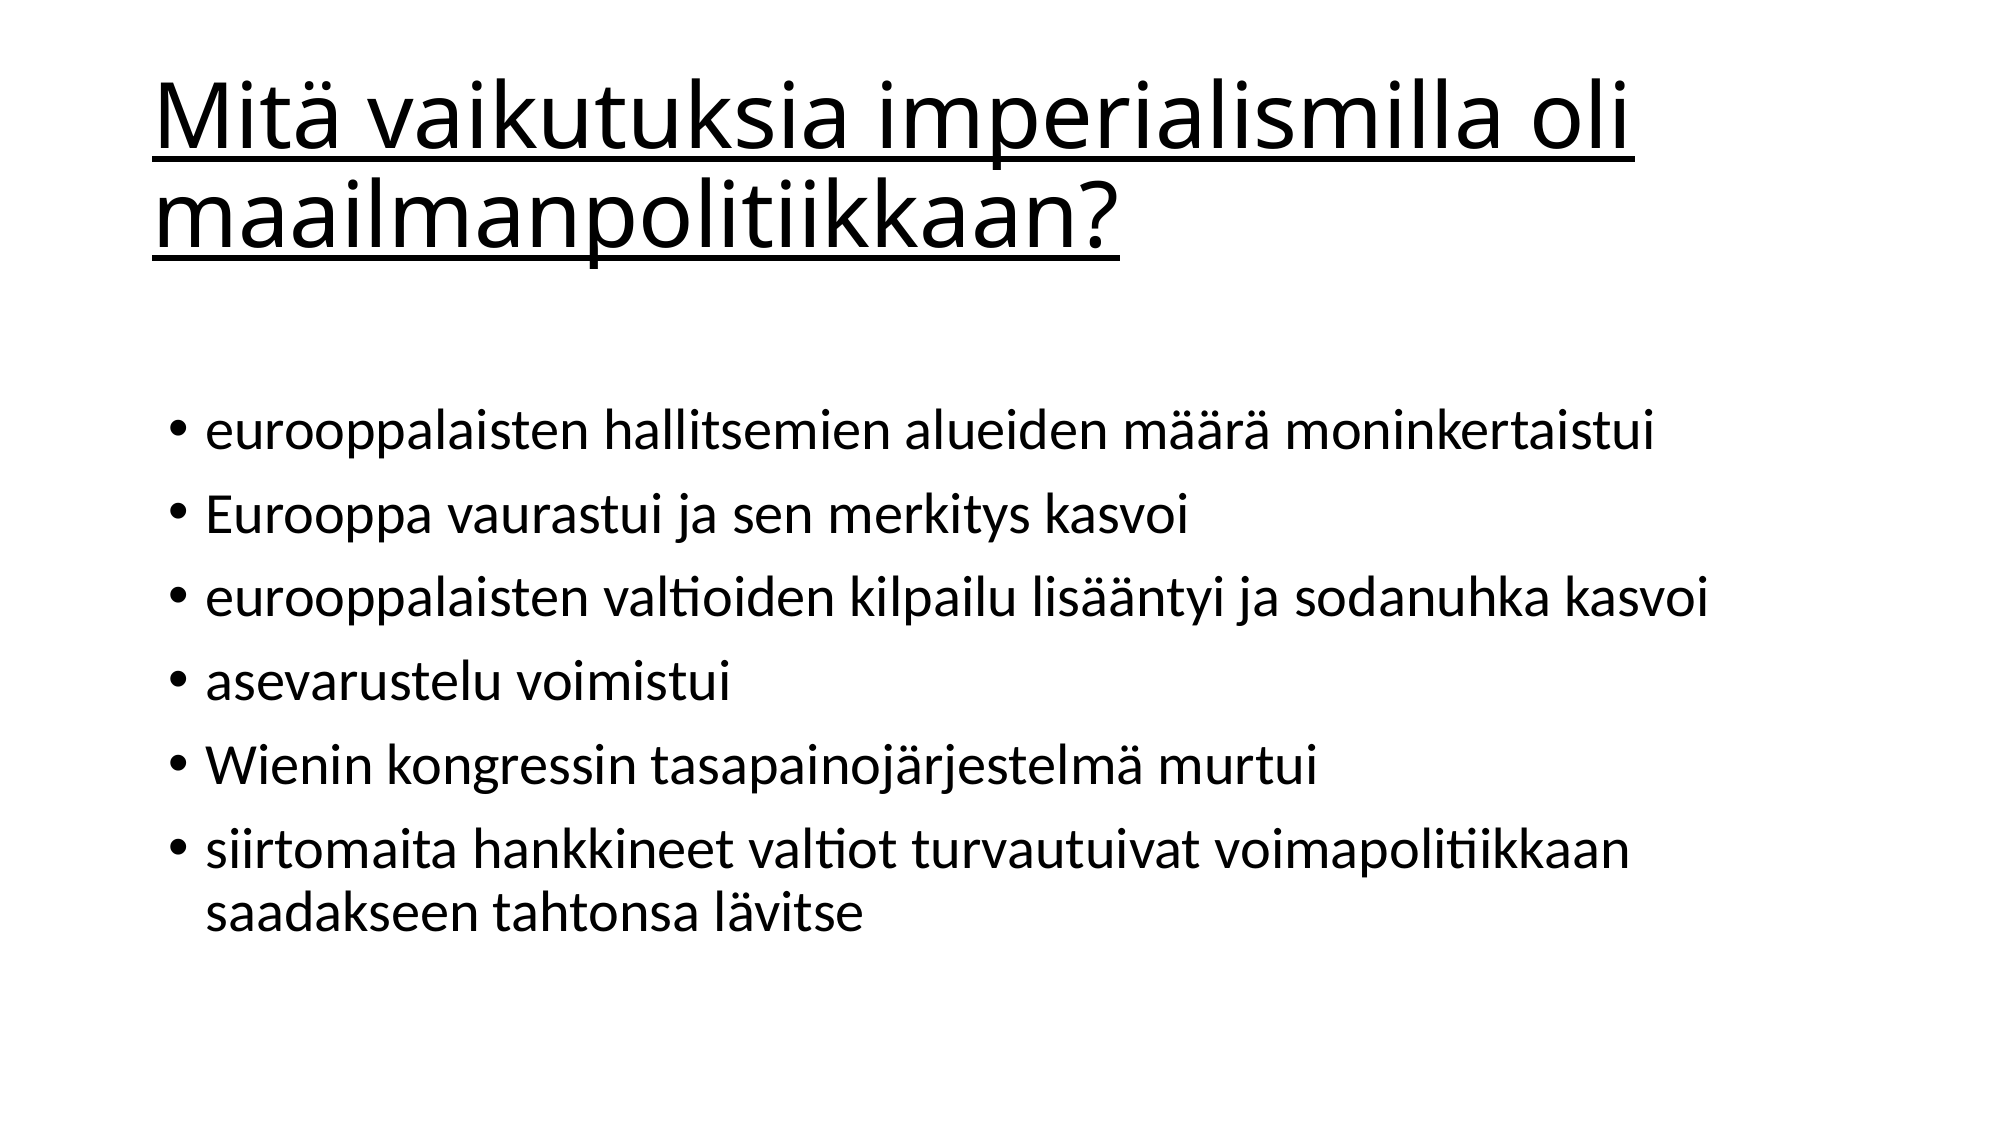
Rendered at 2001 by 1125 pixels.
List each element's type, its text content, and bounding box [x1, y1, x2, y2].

title Mitä vaikutuksia imperialismilla oli maailmanpolitiikkaan? [137, 59, 1863, 278]
list eurooppalaisten hallitsemien alueiden määrä moninkertaistui Eurooppa vaurastui ja sen merkitys kasvoi eurooppalaisten valtioiden kilpailu lisääntyi ja sodanuhka kasvoi asevarustelu voimistui Wienin kongressin tasapainojärjestelmä murtui siirtomaita hankkineet valtiot turvautuivat voimapolitiikkaan saadakseen tahtonsa lävitse [153, 325, 1878, 1040]
